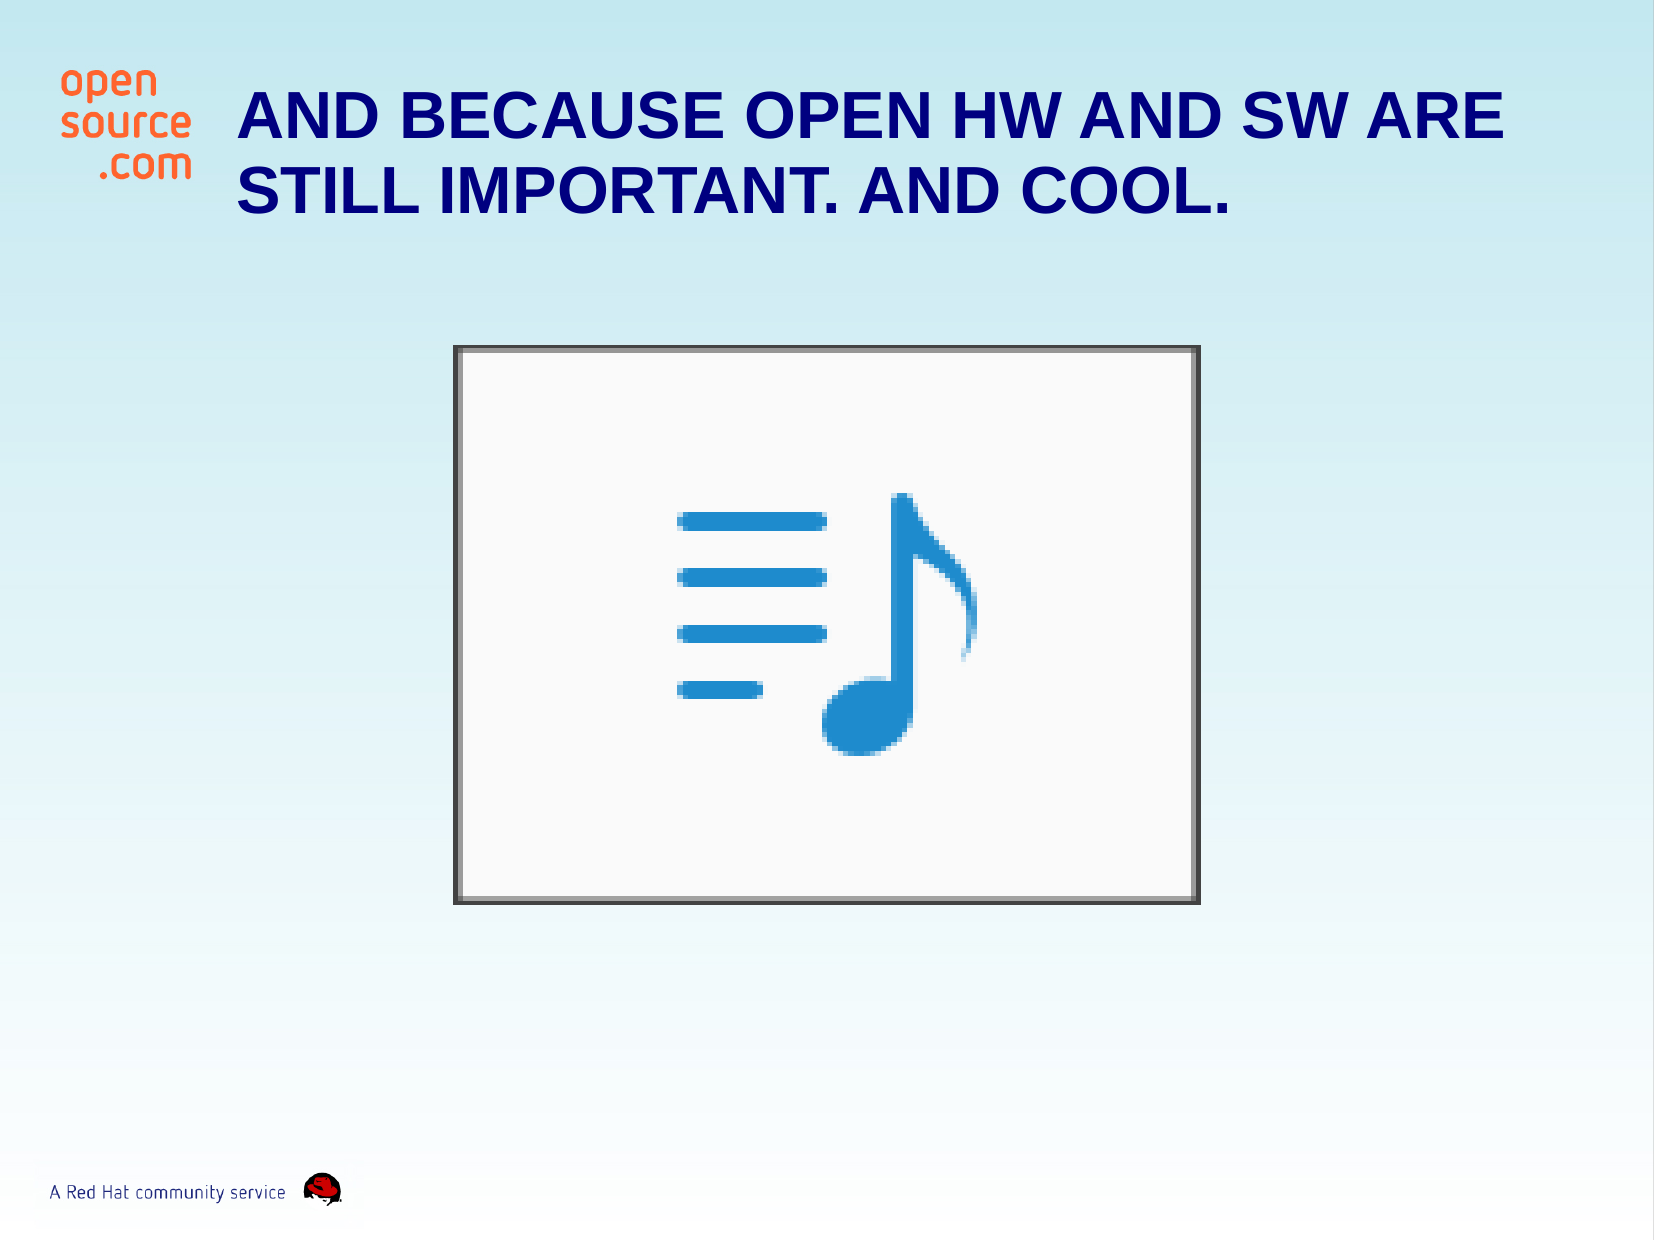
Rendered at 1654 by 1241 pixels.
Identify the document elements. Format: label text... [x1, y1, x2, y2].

picture [0, 0, 1654, 1241]
title AND BECAUSE OPEN HW AND SW ARE STILL IMPORTANT. AND COOL. [236, 49, 1654, 257]
text_box [452, 343, 1203, 907]
